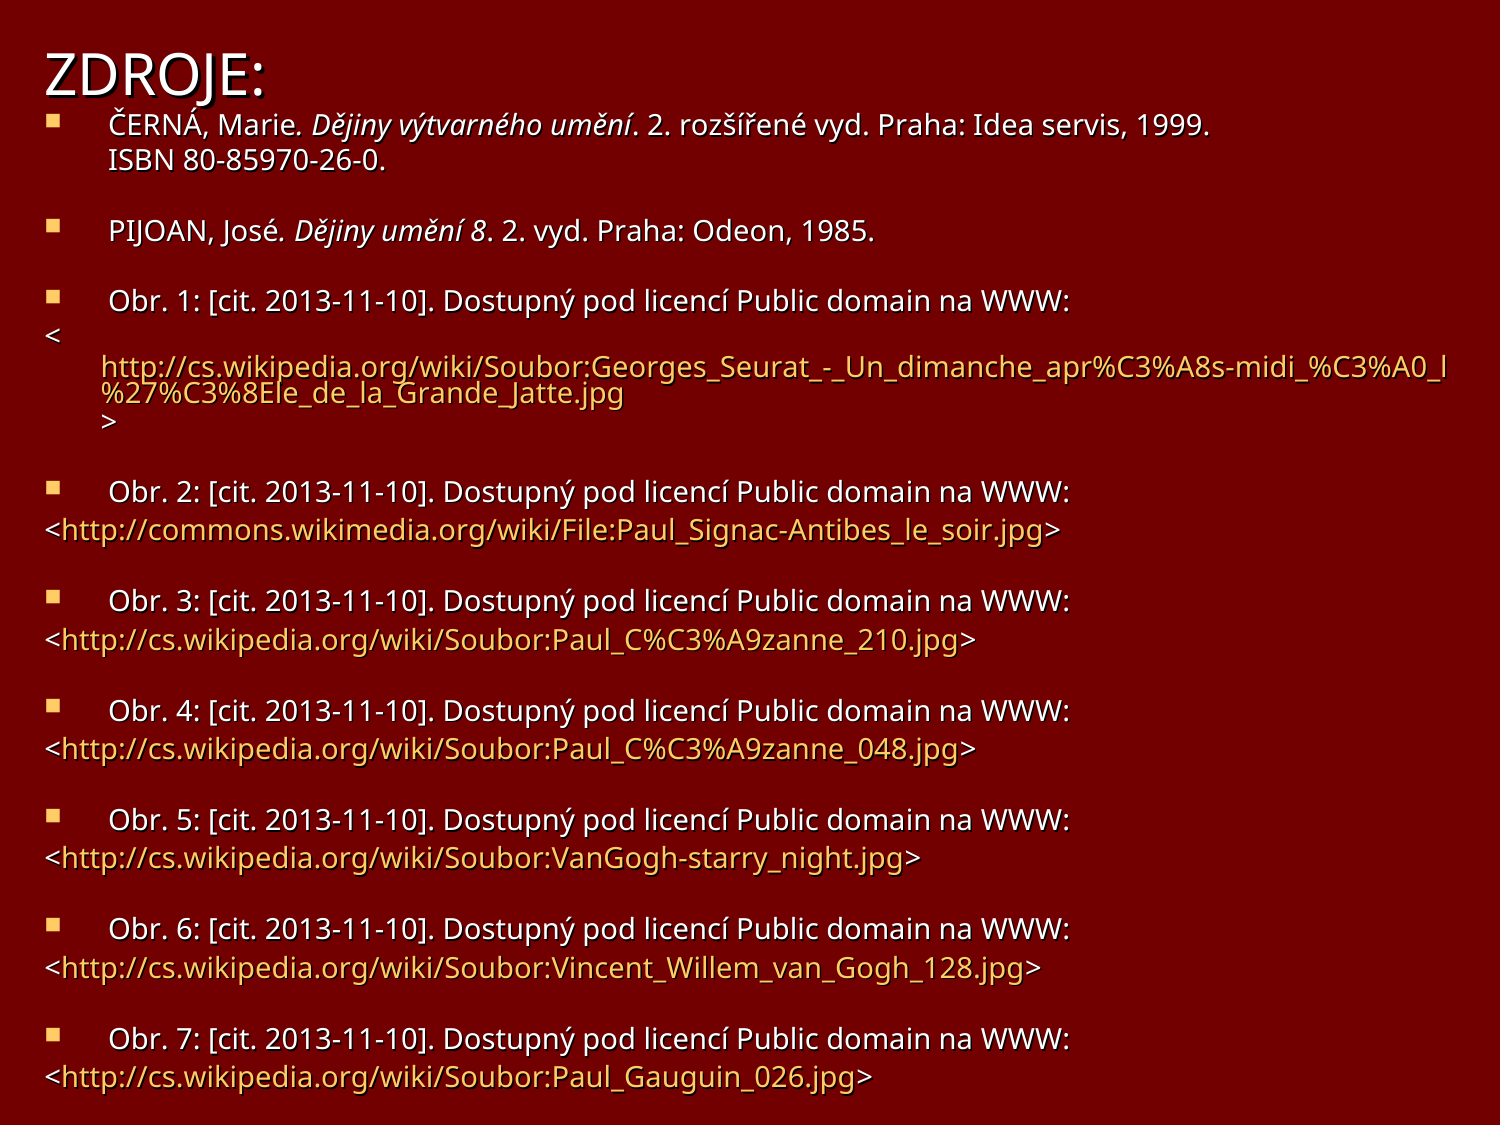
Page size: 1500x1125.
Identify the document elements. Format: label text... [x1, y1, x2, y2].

list ZDROJE: ČERNÁ, Marie. Dějiny výtvarného umění. 2. rozšířené vyd. Praha: Idea servis, 1999. ISBN 80-85970-26-0. PIJOAN, José. Dějiny umění 8. 2. vyd. Praha: Odeon, 1985. Obr. 1: [cit. 2013-11-10]. Dostupný pod licencí Public domain na WWW: <http://cs.wikipedia.org/wiki/Soubor:Georges_Seurat_-_Un_dimanche_apr%C3%A8s-midi_%C3%A0_l%27%C3%8Ele_de_la_Grande_Jatte.jpg> Obr. 2: [cit. 2013-11-10]. Dostupný pod licencí Public domain na WWW: <http://commons.wikimedia.org/wiki/File:Paul_Signac-Antibes_le_soir.jpg> Obr. 3: [cit. 2013-11-10]. Dostupný pod licencí Public domain na WWW: <http://cs.wikipedia.org/wiki/Soubor:Paul_C%C3%A9zanne_210.jpg> Obr. 4: [cit. 2013-11-10]. Dostupný pod licencí Public domain na WWW: <http://cs.wikipedia.org/wiki/Soubor:Paul_C%C3%A9zanne_048.jpg> Obr. 5: [cit. 2013-11-10]. Dostupný pod licencí Public domain na WWW: <http://cs.wikipedia.org/wiki/Soubor:VanGogh-starry_night.jpg> Obr. 6: [cit. 2013-11-10]. Dostupný pod licencí Public domain na WWW: <http://cs.wikipedia.org/wiki/Soubor:Vincent_Willem_van_Gogh_128.jpg> Obr. 7: [cit. 2013-11-10]. Dostupný pod licencí Public domain na WWW: <http://cs.wikipedia.org/wiki/Soubor:Paul_Gauguin_026.jpg> [29, 42, 1471, 1125]
